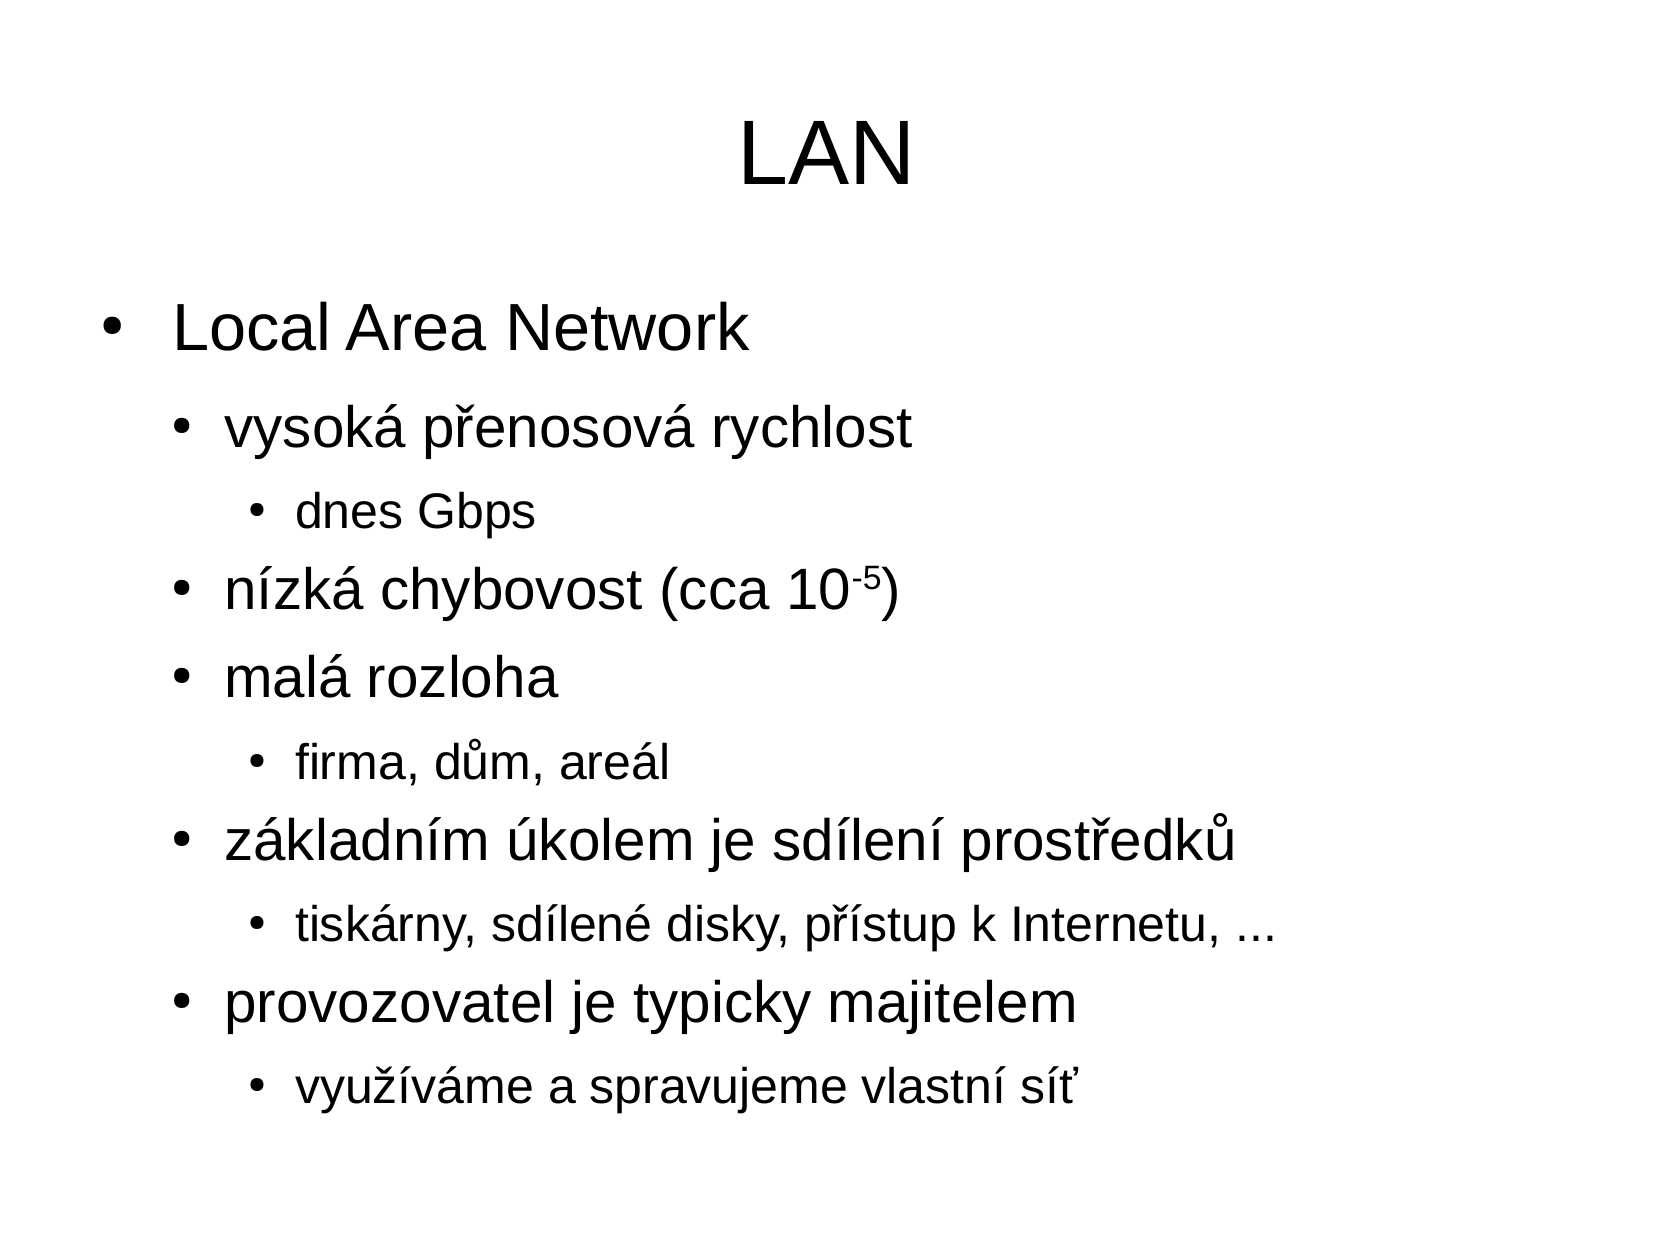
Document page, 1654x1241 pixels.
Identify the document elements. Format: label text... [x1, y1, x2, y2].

title LAN [82, 49, 1571, 257]
list Local Area Network vysoká přenosová rychlost dnes Gbps nízká chybovost (cca 10-5) malá rozloha firma, dům, areál základním úkolem je sdílení prostředků tiskárny, sdílené disky, přístup k Internetu, ... provozovatel je typicky majitelem využíváme a spravujeme vlastní síť [82, 290, 1571, 1109]
